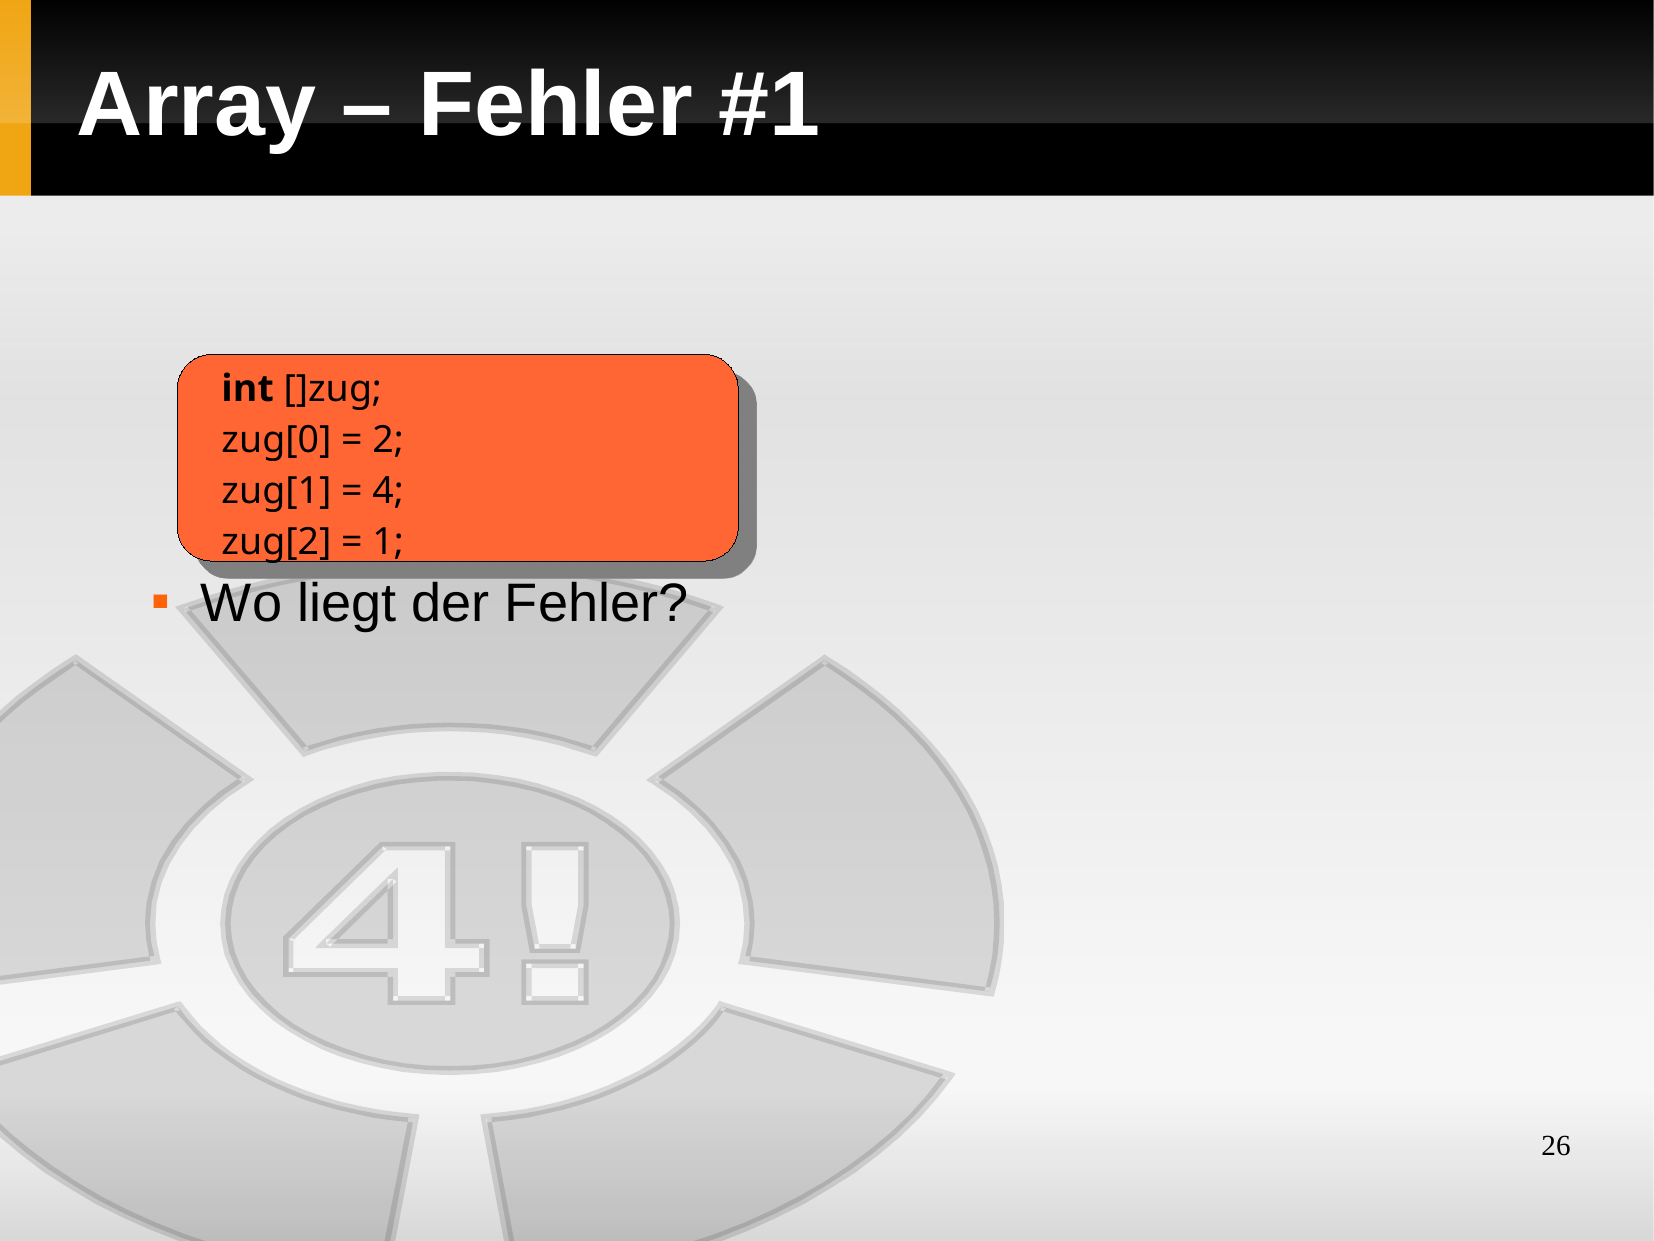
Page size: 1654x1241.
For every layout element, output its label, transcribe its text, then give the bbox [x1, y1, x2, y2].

list Wo liegt der Fehler? [59, 236, 1548, 1040]
text_box [177, 354, 279, 562]
text_box int []zug; zug[0] = 2; zug[1] = 4; zug[2] = 1; [206, 354, 449, 550]
title Array – Fehler #1 [76, 7, 1565, 200]
picture [0, 0, 1654, 1241]
text_box [279, 354, 739, 562]
